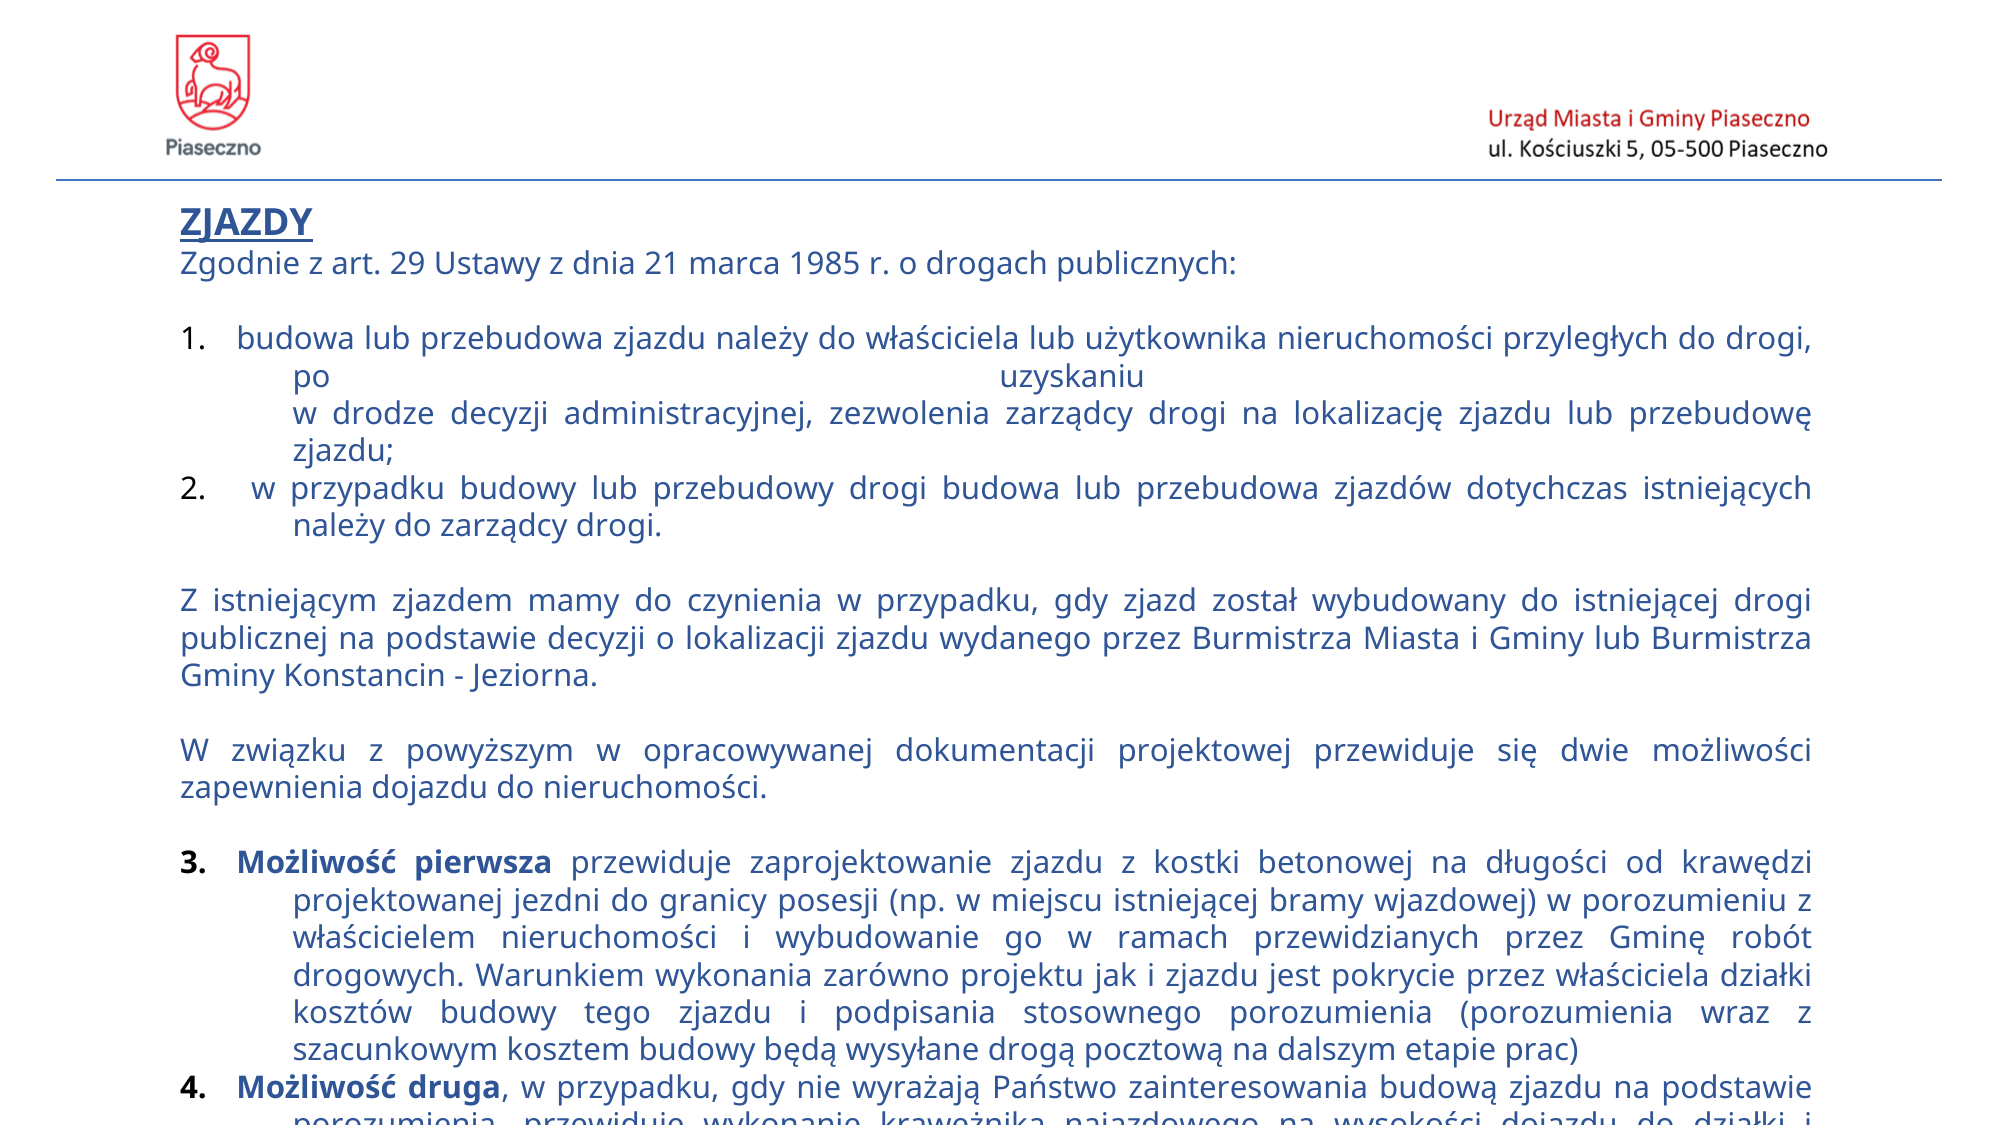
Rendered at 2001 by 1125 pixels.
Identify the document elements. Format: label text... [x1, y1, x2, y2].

text_box ZJAZDY Zgodnie z art. 29 Ustawy z dnia 21 marca 1985 r. o drogach publicznych: budowa lub przebudowa zjazdu należy do właściciela lub użytkownika nieruchomości przyległych do drogi, po uzyskaniu w drodze decyzji administracyjnej, zezwolenia zarządcy drogi na lokalizację zjazdu lub przebudowę zjazdu; w przypadku budowy lub przebudowy drogi budowa lub przebudowa zjazdów dotychczas istniejących należy do zarządcy drogi. Z istniejącym zjazdem mamy do czynienia w przypadku, gdy zjazd został wybudowany do istniejącej drogi publicznej na podstawie decyzji o lokalizacji zjazdu wydanego przez Burmistrza Miasta i Gminy lub Burmistrza Gminy Konstancin - Jeziorna. W związku z powyższym w opracowywanej dokumentacji projektowej przewiduje się dwie możliwości zapewnienia dojazdu do nieruchomości. Możliwość pierwsza przewiduje zaprojektowanie zjazdu z kostki betonowej na długości od krawędzi projektowanej jezdni do granicy posesji (np. w miejscu istniejącej bramy wjazdowej) w porozumieniu z właścicielem nieruchomości i wybudowanie go w ramach przewidzianych przez Gminę robót drogowych. Warunkiem wykonania zarówno projektu jak i zjazdu jest pokrycie przez właściciela działki kosztów budowy tego zjazdu i podpisania stosownego porozumienia (porozumienia wraz z szacunkowym kosztem budowy będą wysyłane drogą pocztową na dalszym etapie prac) Możliwość druga, w przypadku, gdy nie wyrażają Państwo zainteresowania budową zjazdu na podstawie porozumienia, przewiduje wykonanie krawężnika najazdowego na wysokości dojazdu do działki i niwelację terenu w celu dostosowania poziomów do projektowanej rzędnej krawężnika. [165, 191, 1830, 1125]
picture [165, 34, 1855, 179]
